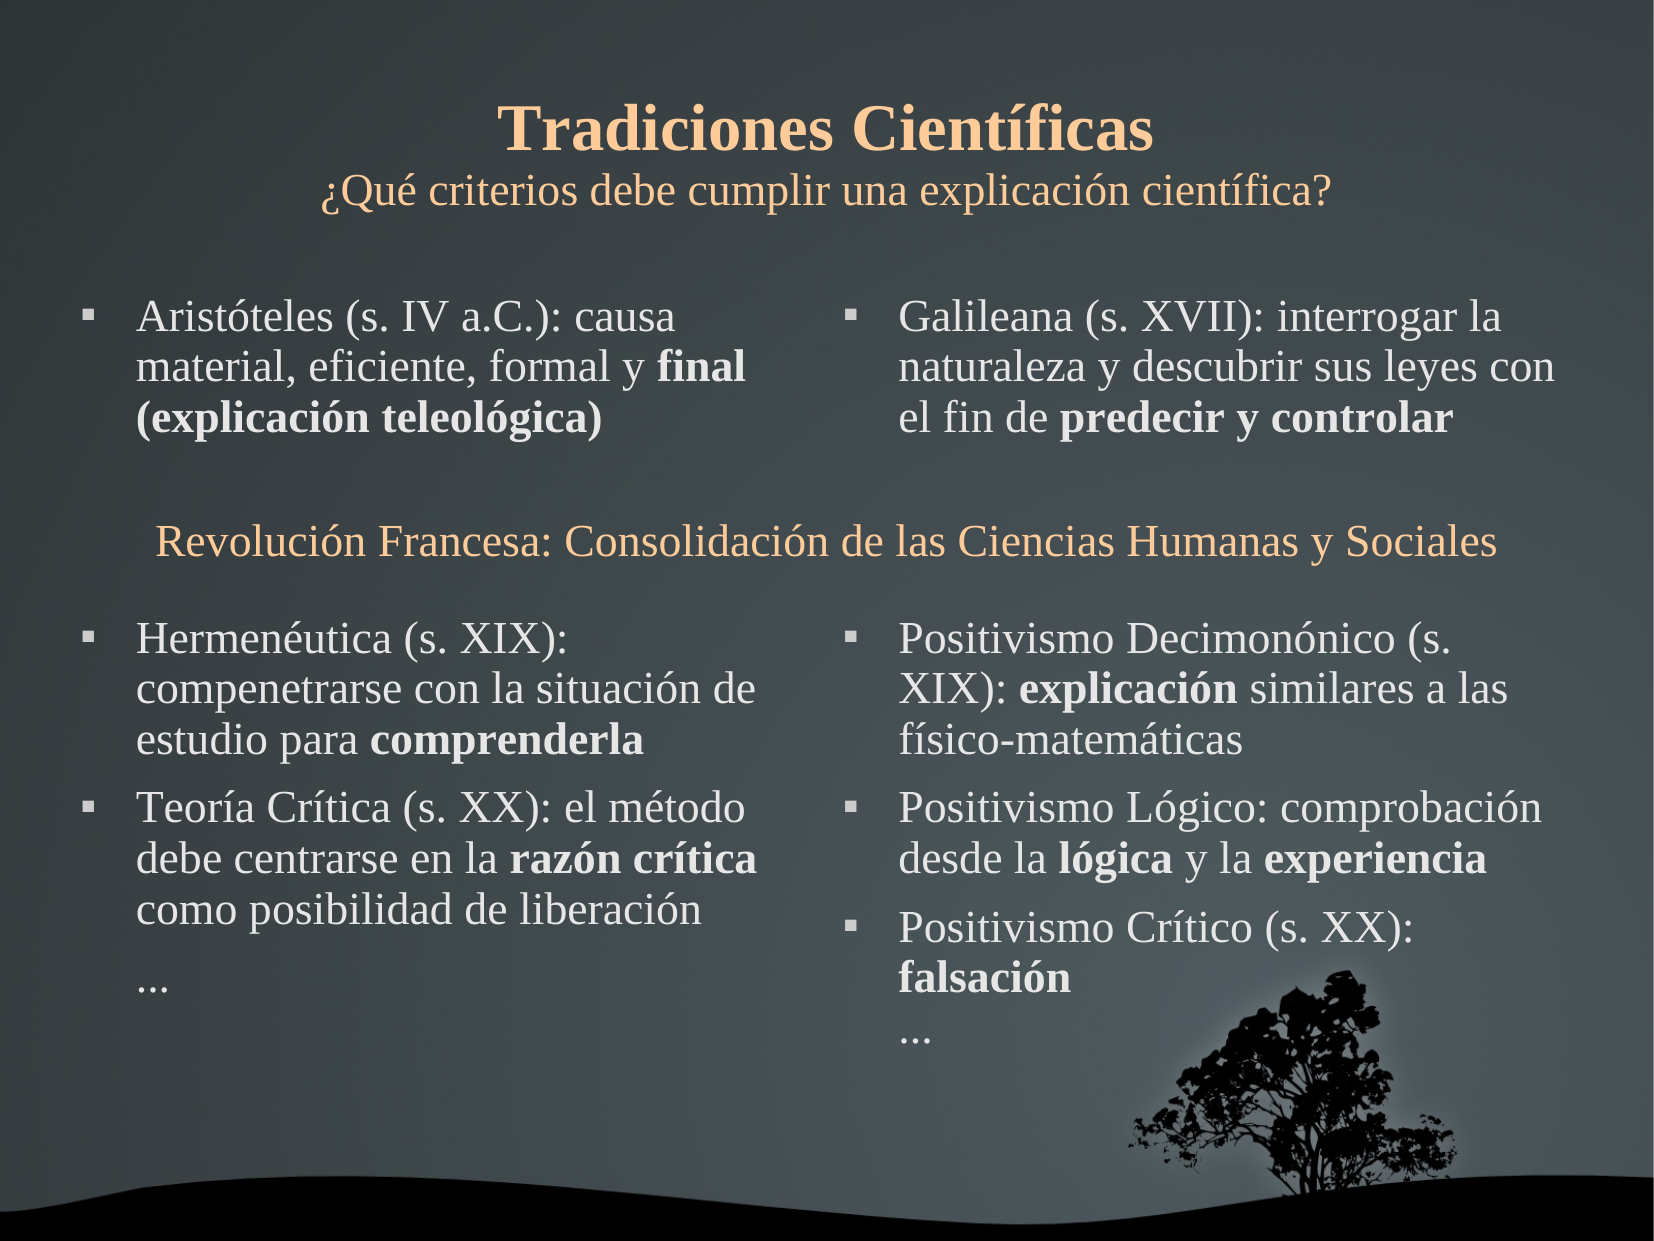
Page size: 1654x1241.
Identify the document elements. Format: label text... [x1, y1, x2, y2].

text_box Revolución Francesa: Consolidación de las Ciencias Humanas y Sociales [140, 507, 1514, 574]
title Tradiciones Científicas ¿Qué criterios debe cumplir una explicación científica? [82, 49, 1571, 257]
list Galileana (s. XVII): interrogar la naturaleza y descubrir sus leyes con el fin de predecir y controlar Positivismo Decimonónico (s. XIX): explicación similares a las físico-matemáticas Positivismo Lógico: comprobación desde la lógica y la experiencia Positivismo Crítico (s. XX): falsación ... [845, 290, 1572, 1094]
list Aristóteles (s. IV a.C.): causa material, eficiente, formal y final (explicación teleológica) Hermenéutica (s. XIX): compenetrarse con la situación de estudio para comprenderla Teoría Crítica (s. XX): el método debe centrarse en la razón crítica como posibilidad de liberación ... [82, 290, 809, 1109]
picture [0, 0, 1654, 1241]
